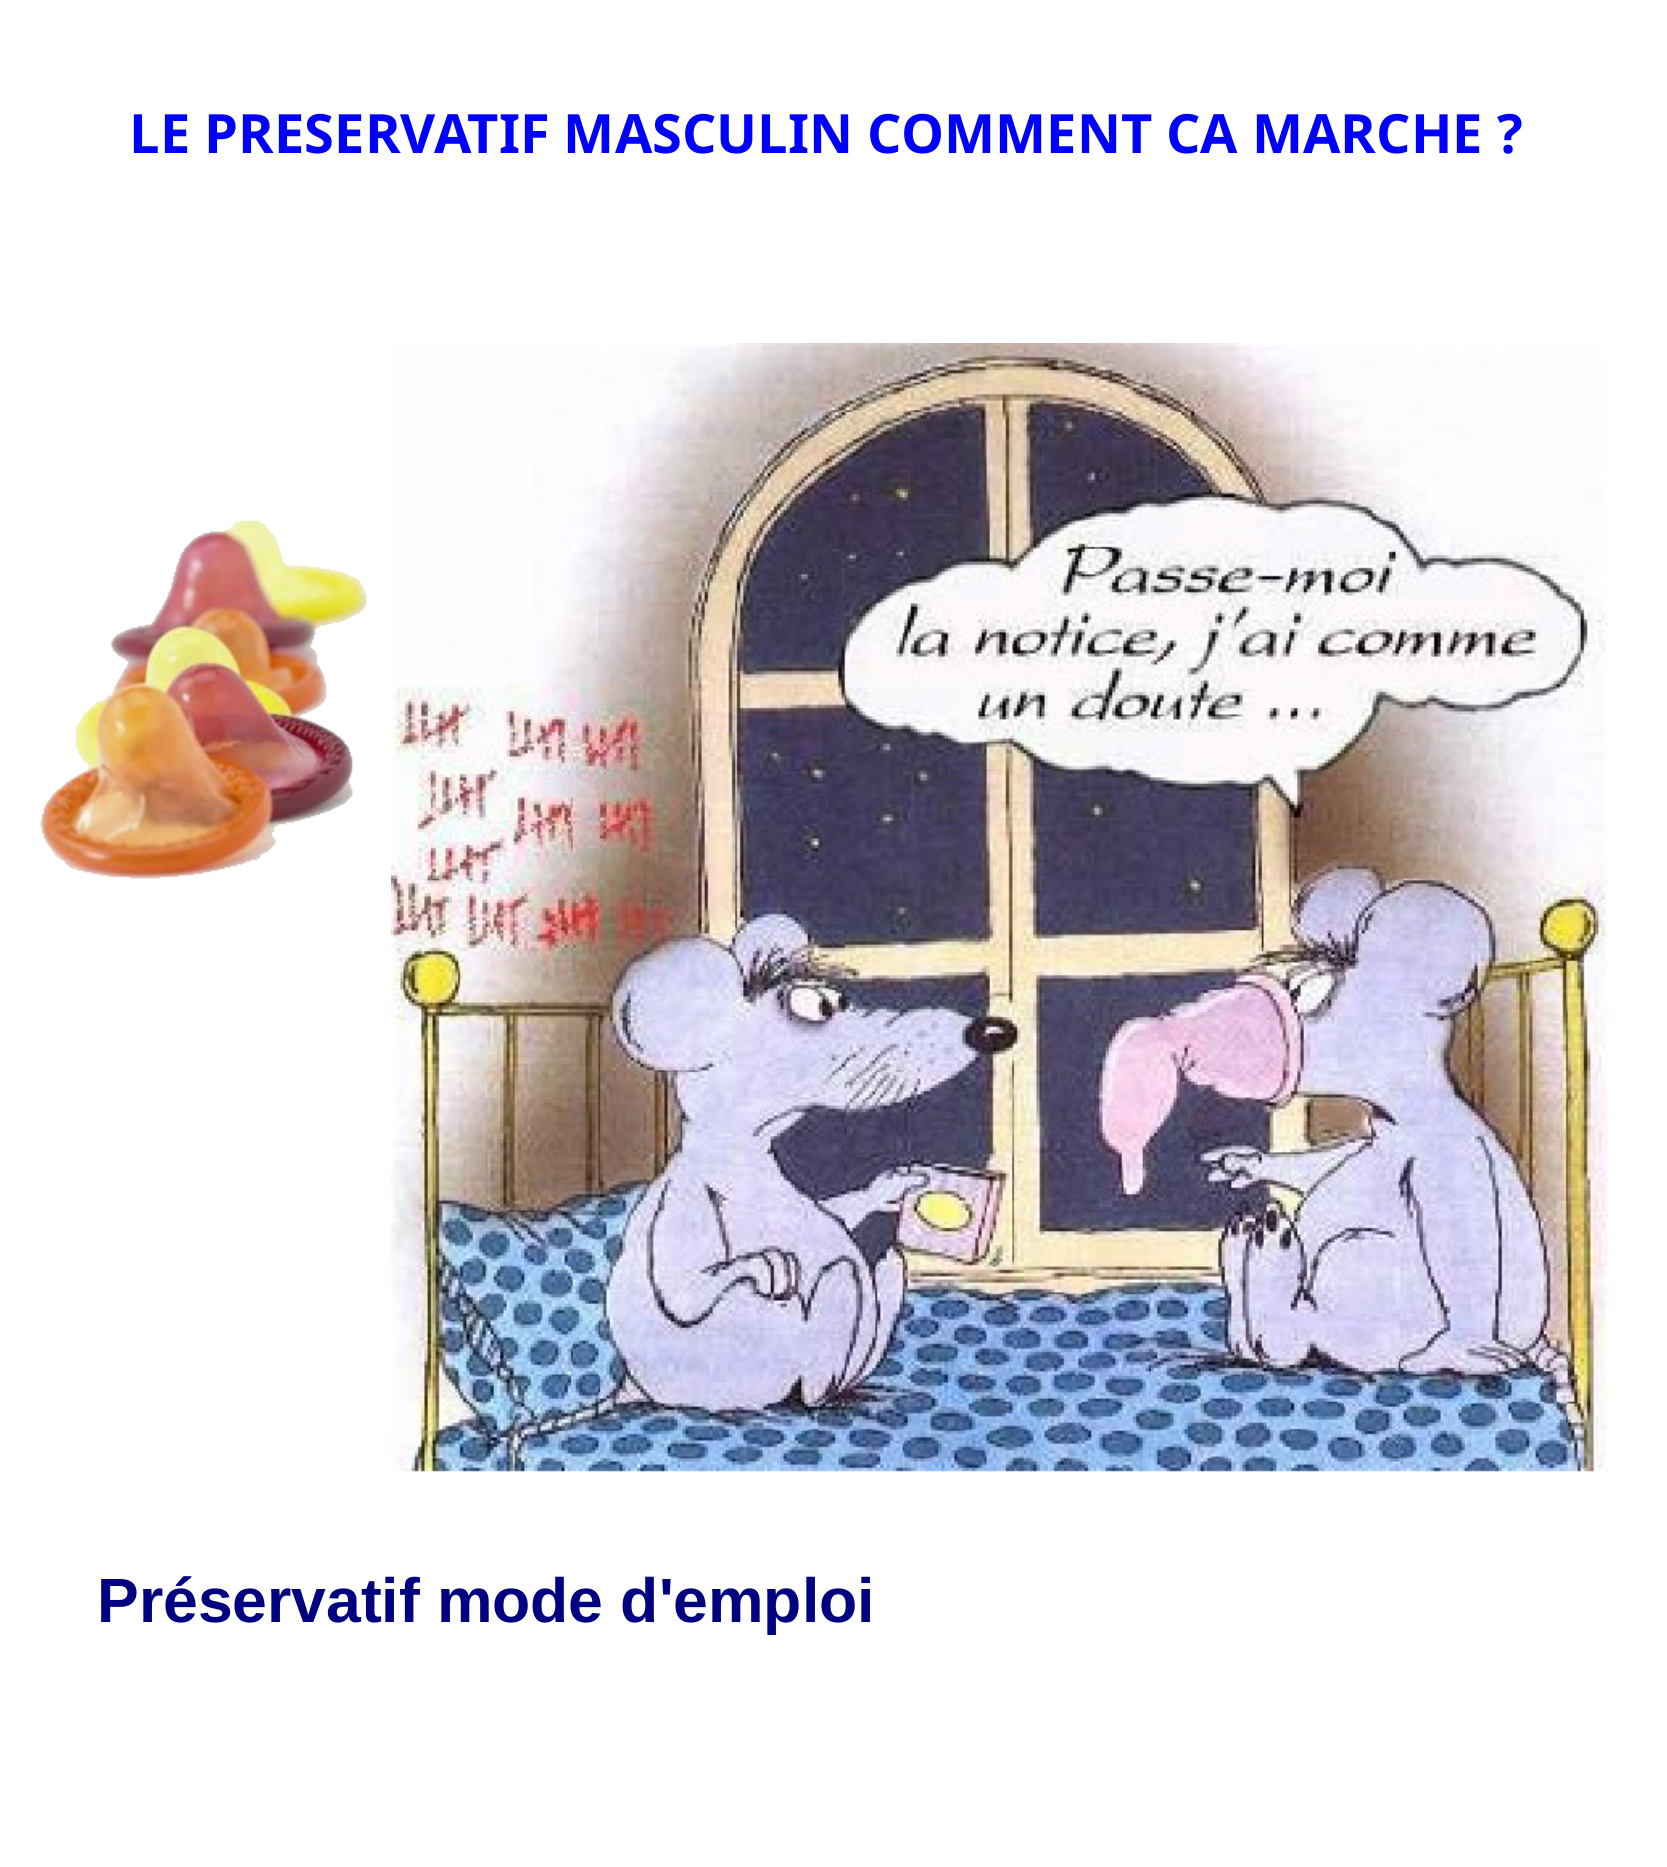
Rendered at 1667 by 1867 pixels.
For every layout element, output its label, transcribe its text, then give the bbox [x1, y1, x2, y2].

text_box Préservatif mode d'emploi [82, 1559, 1028, 1646]
text_box LE PRESERVATIF MASCULIN COMMENT CA MARCHE ? [0, 91, 1655, 172]
picture [39, 343, 1610, 1473]
